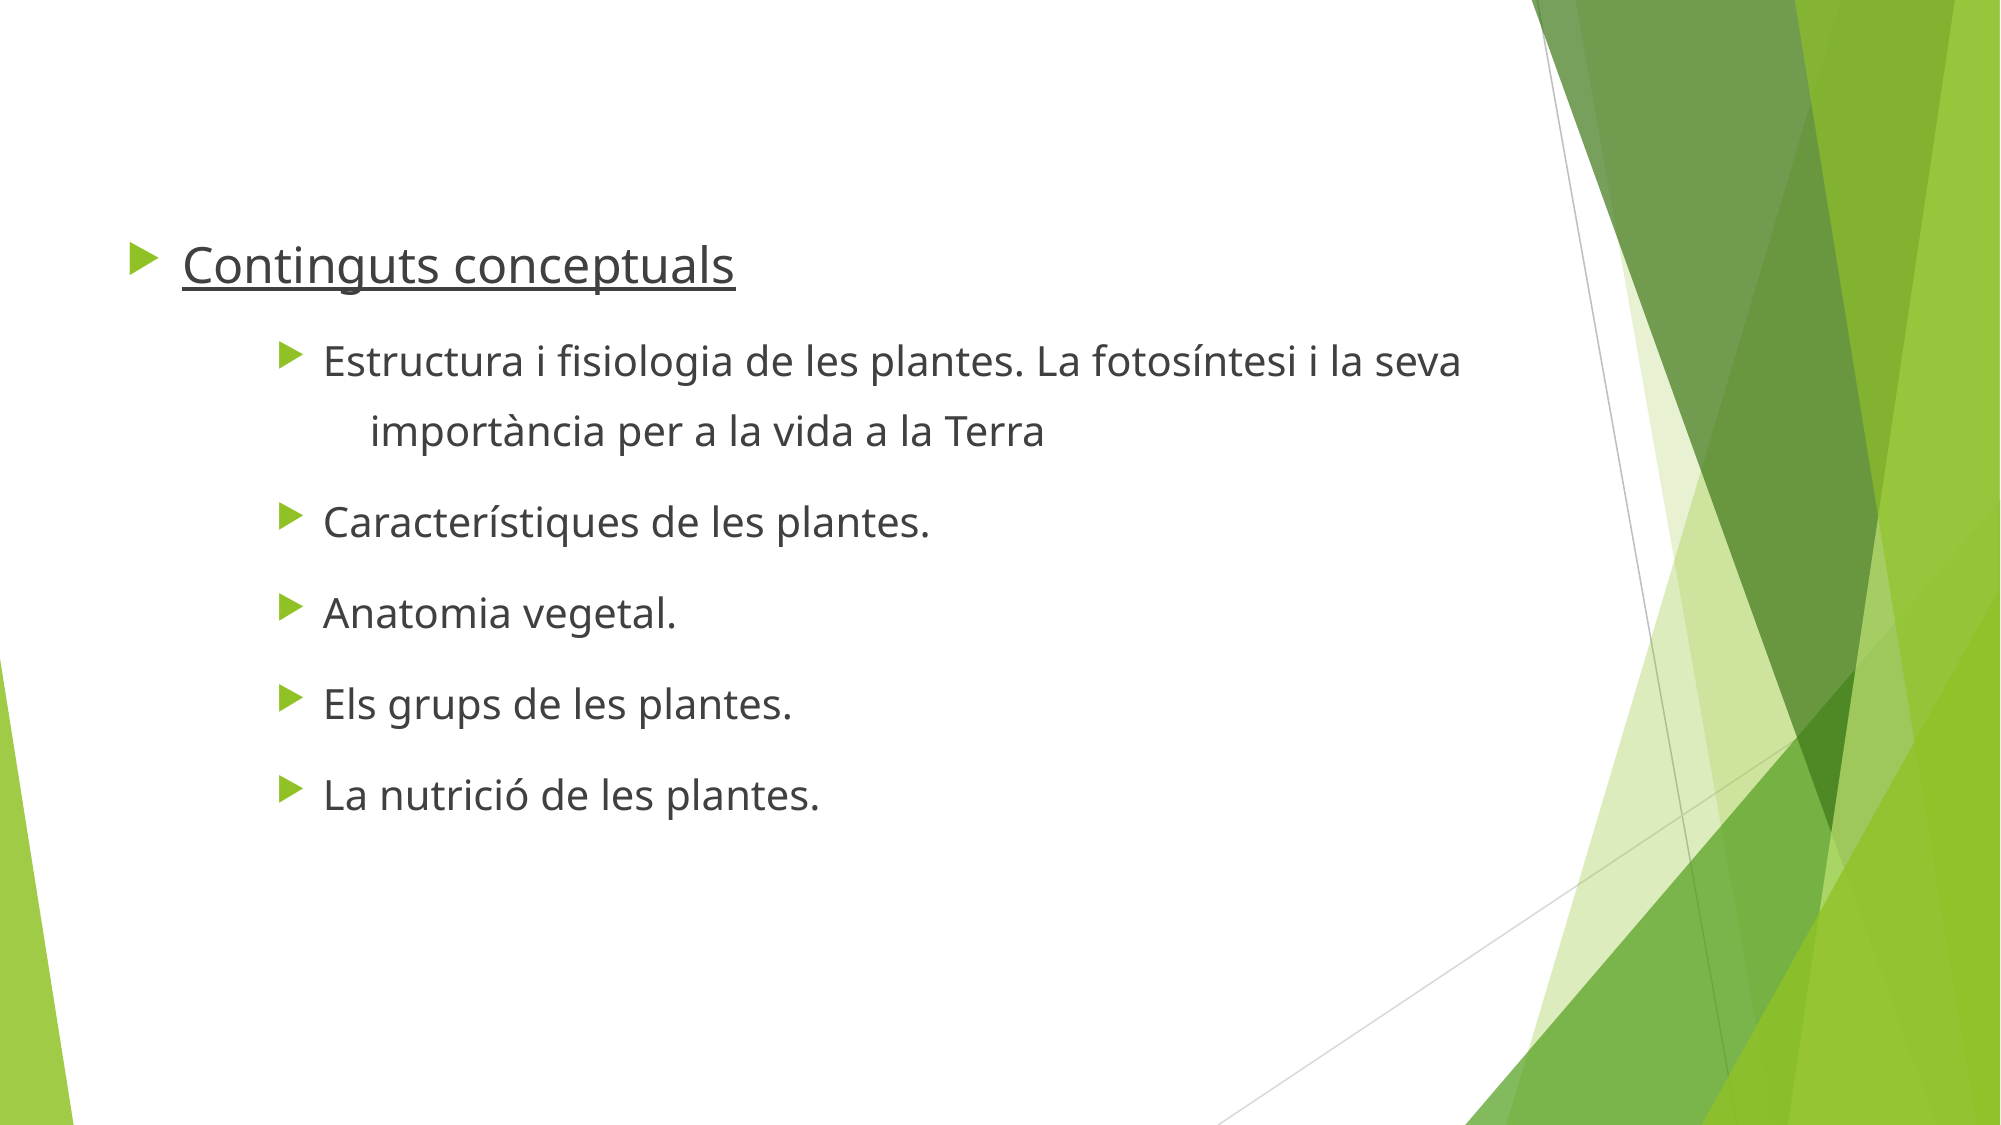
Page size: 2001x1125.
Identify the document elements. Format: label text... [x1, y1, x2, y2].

list Continguts conceptuals Estructura i fisiologia de les plantes. La fotosíntesi i la seva importància per a la vida a la Terra Característiques de les plantes. Anatomia vegetal. Els grups de les plantes. La nutrició de les plantes. [111, 202, 1522, 846]
